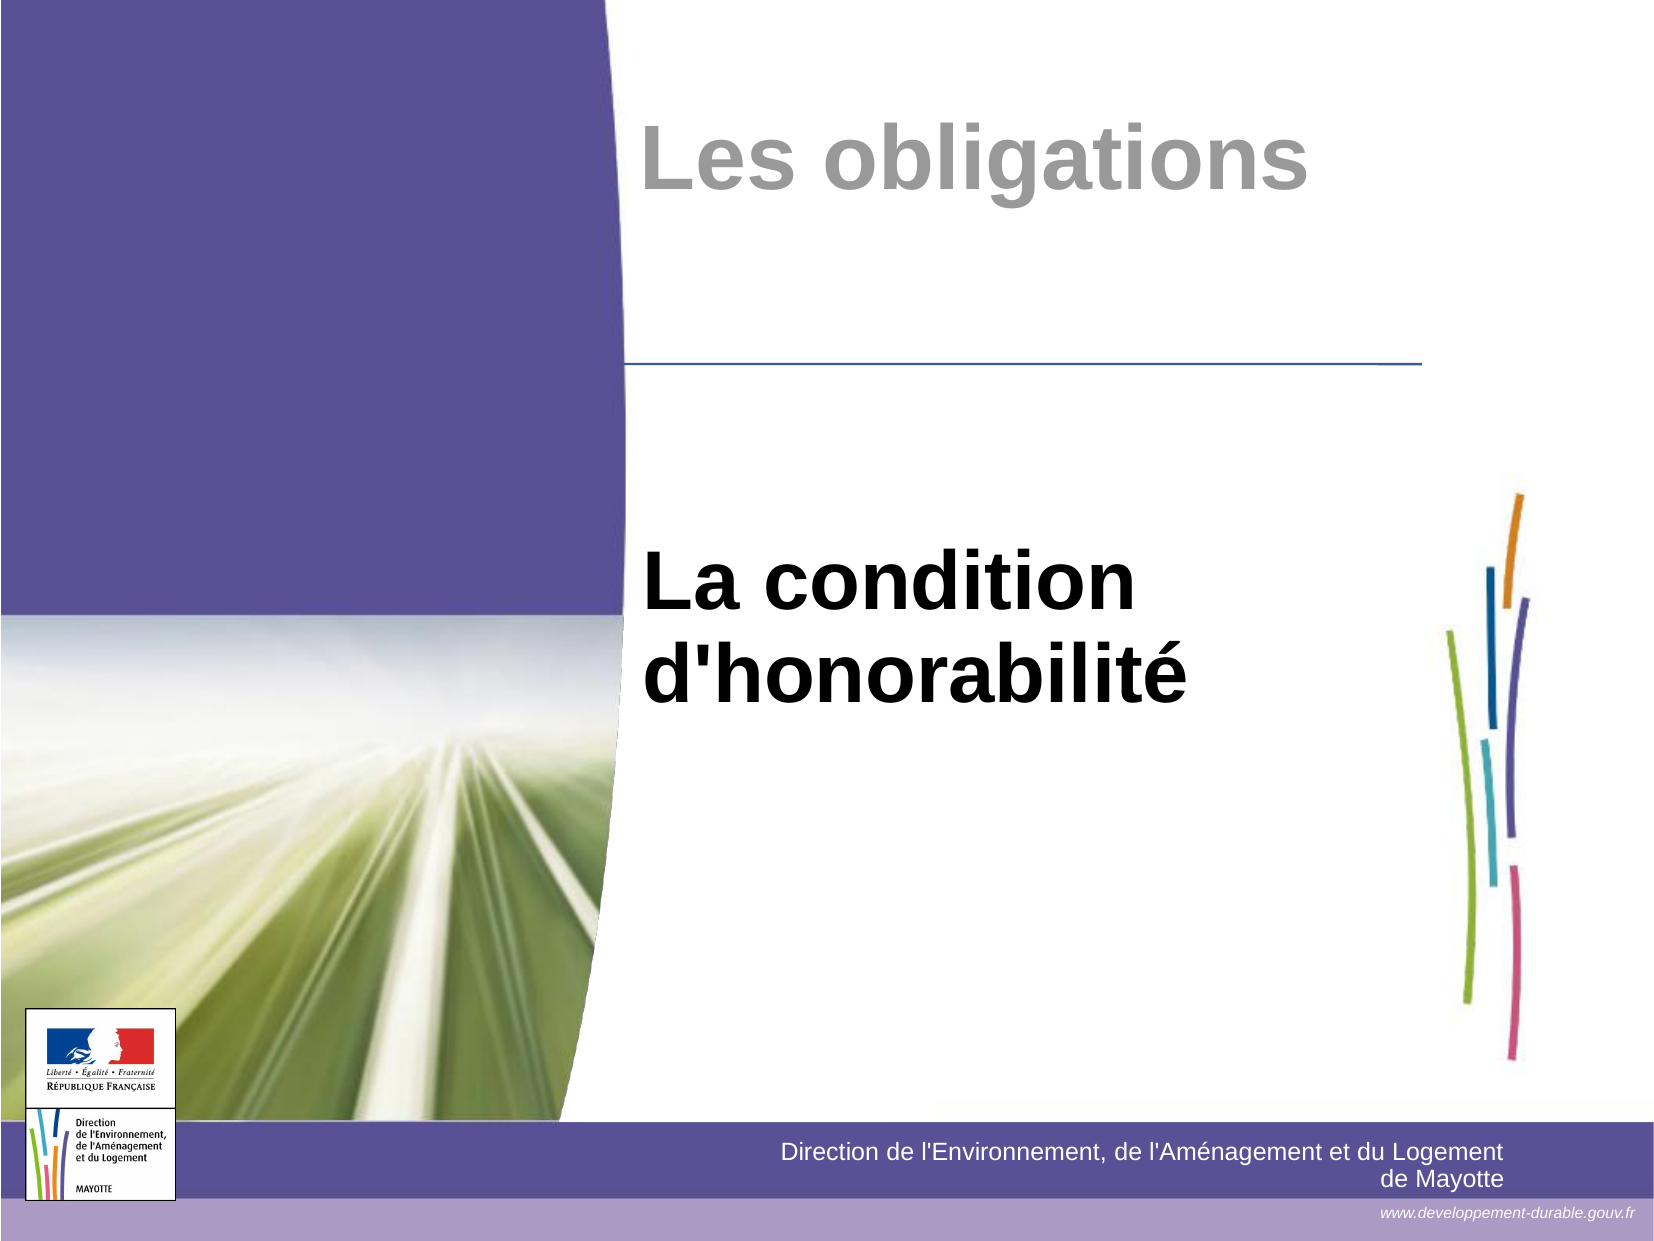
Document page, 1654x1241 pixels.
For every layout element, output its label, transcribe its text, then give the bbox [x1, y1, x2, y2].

title Les obligations [639, 56, 1654, 250]
text_box La condition d'honorabilité [628, 526, 1435, 1007]
